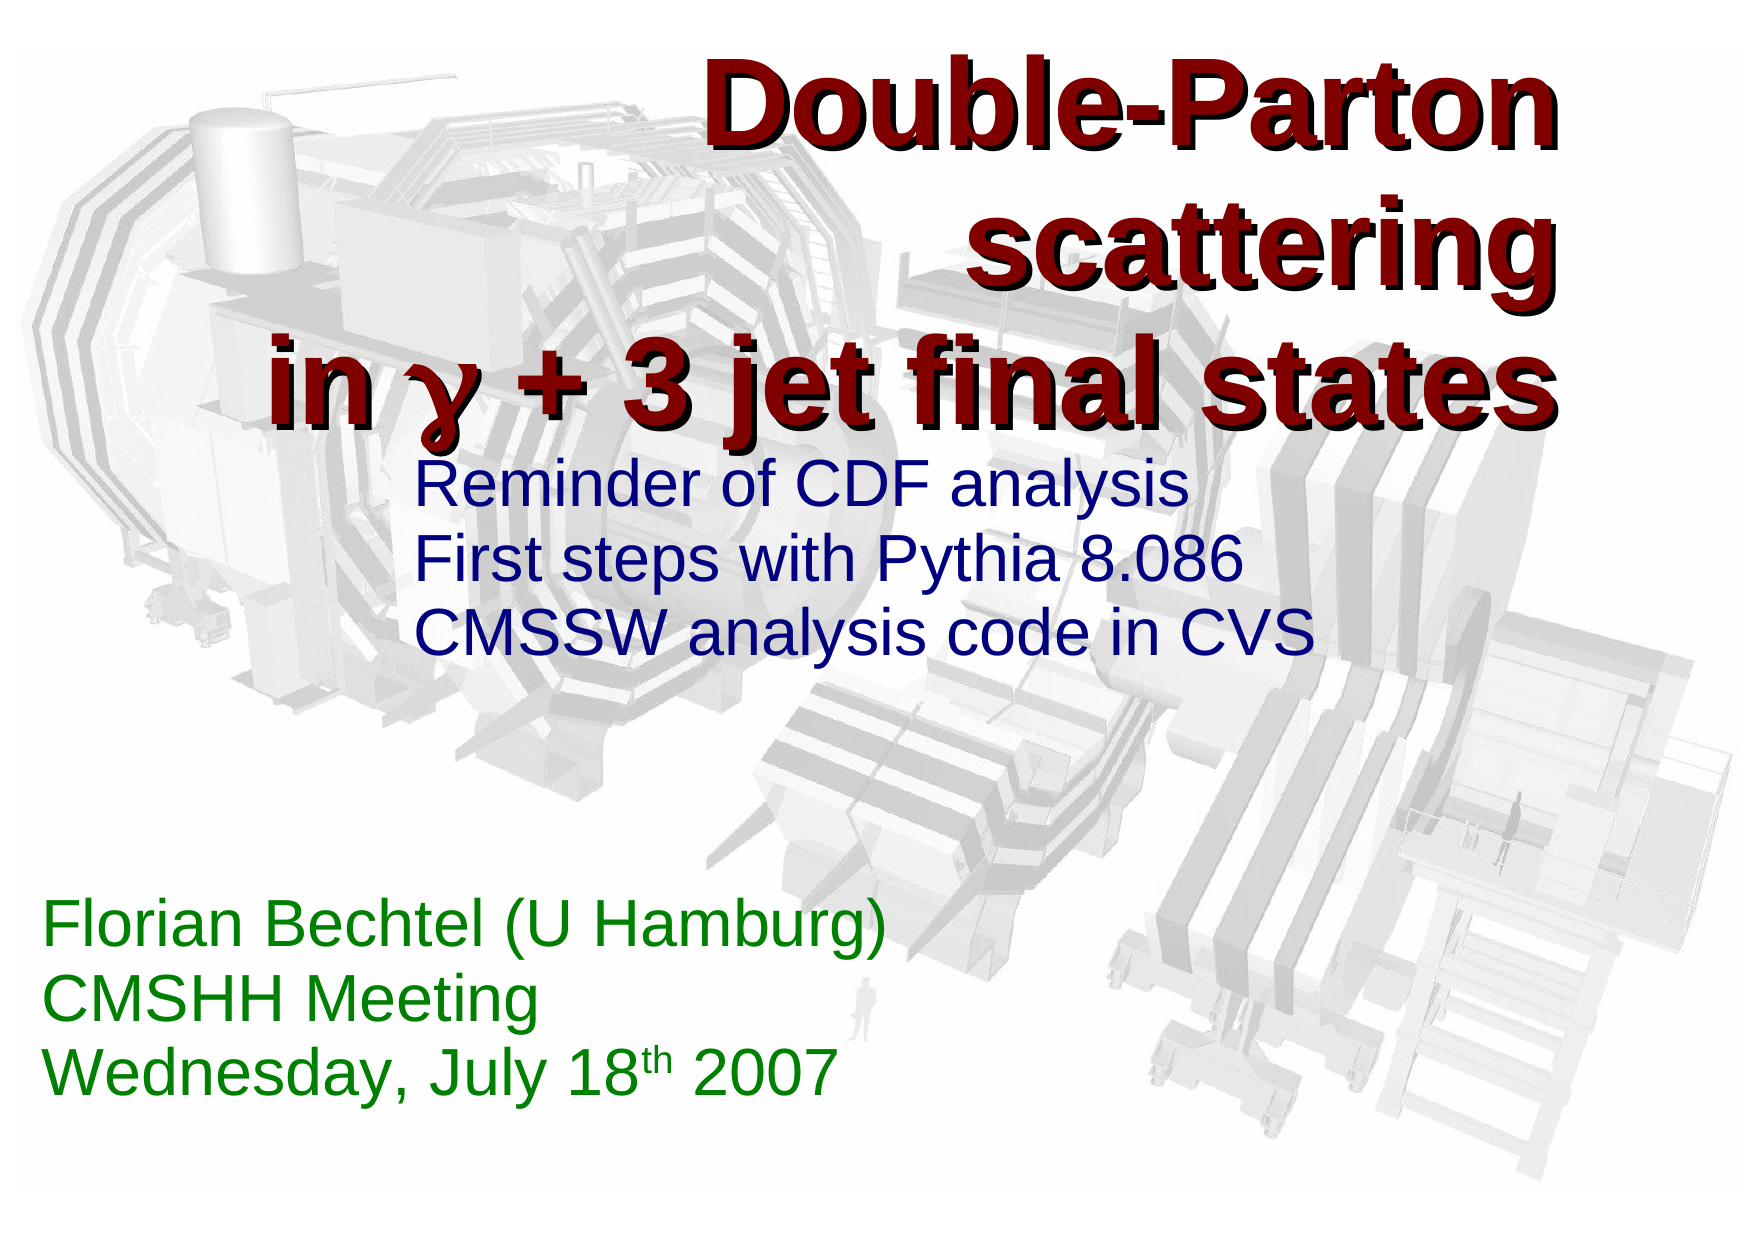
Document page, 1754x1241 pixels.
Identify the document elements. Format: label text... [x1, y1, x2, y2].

text_box Reminder of CDF analysis First steps with Pythia 8.086 CMSSW analysis code in CVS [380, 448, 1373, 668]
text_box Florian Bechtel (U Hamburg) CMSHH Meeting Wednesday, July 18th 2007 [41, 885, 892, 1113]
text_box Double-Parton scattering in  + 3 jet final states [262, 32, 1754, 335]
picture [14, 46, 1740, 1194]
